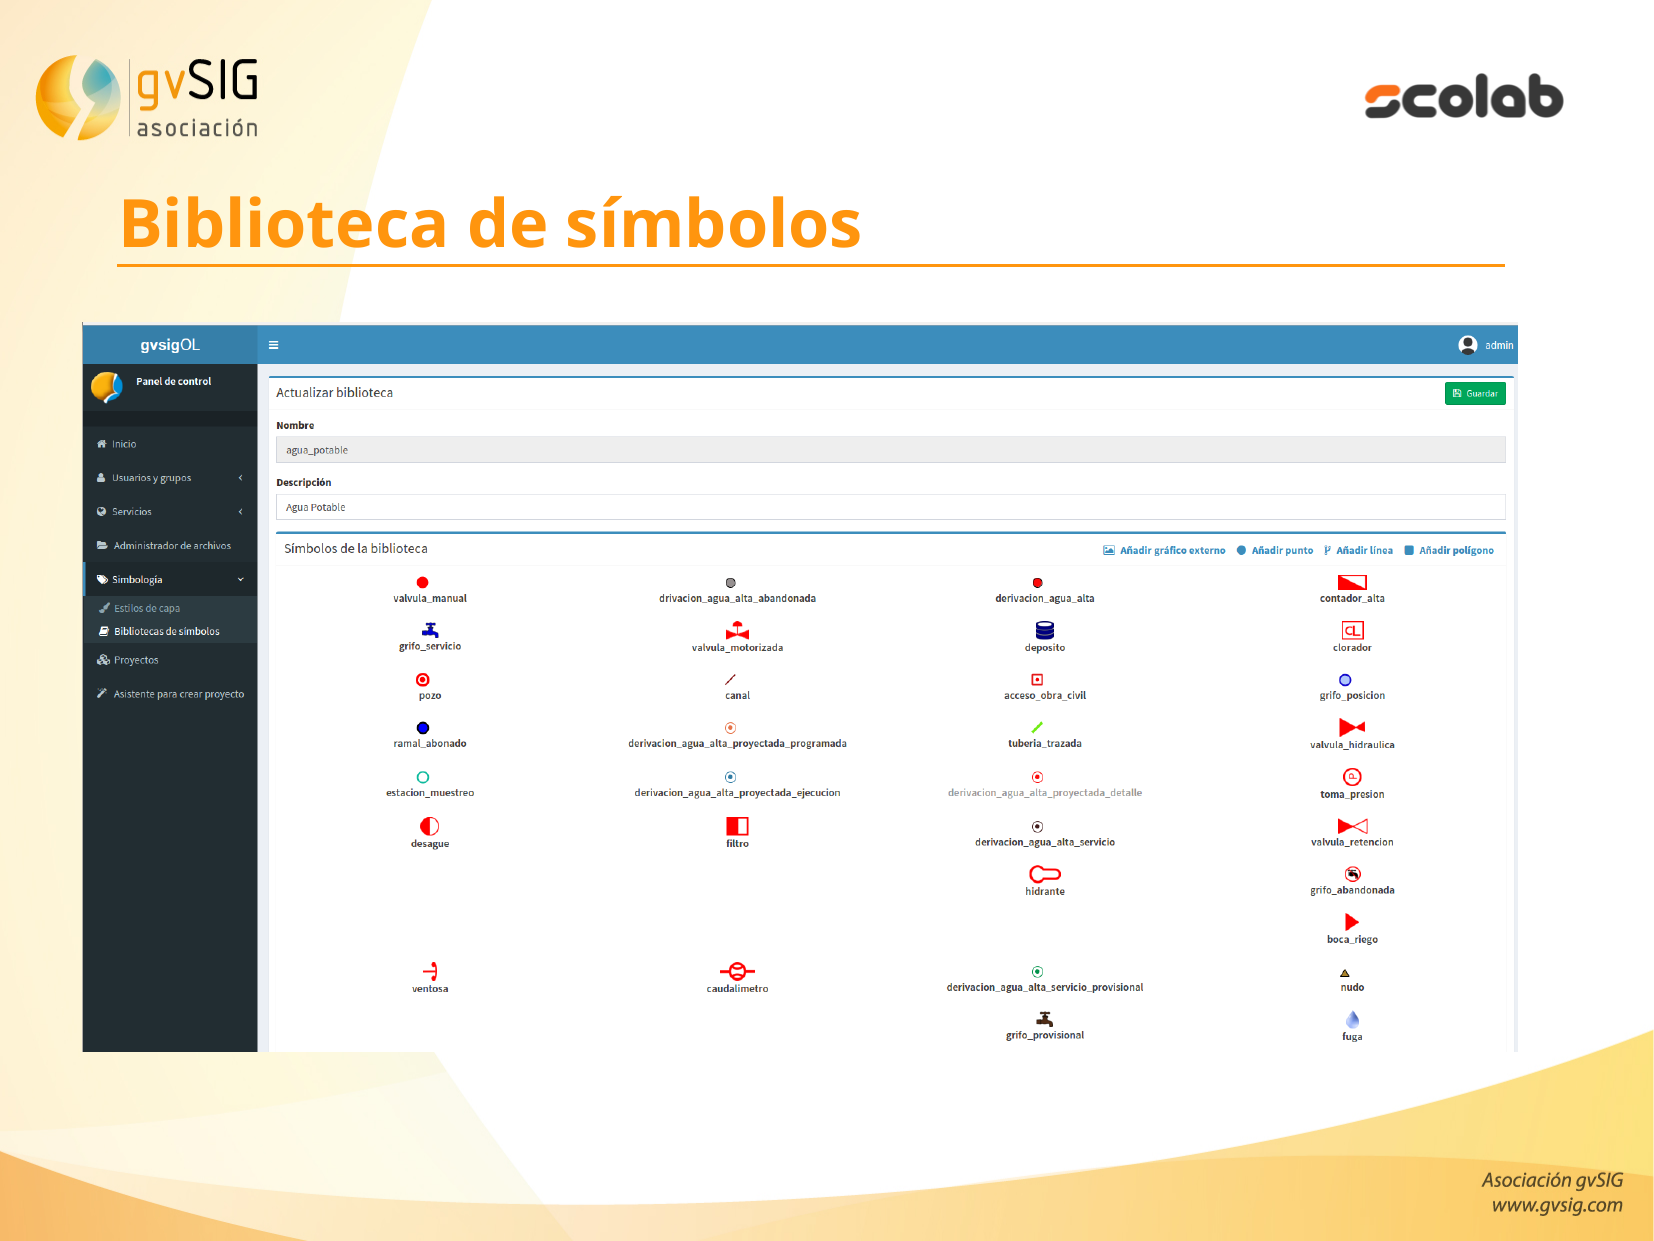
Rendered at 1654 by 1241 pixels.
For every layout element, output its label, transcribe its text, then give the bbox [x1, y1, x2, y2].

picture [0, 0, 1654, 1241]
title Biblioteca de símbolos [118, 118, 1607, 326]
